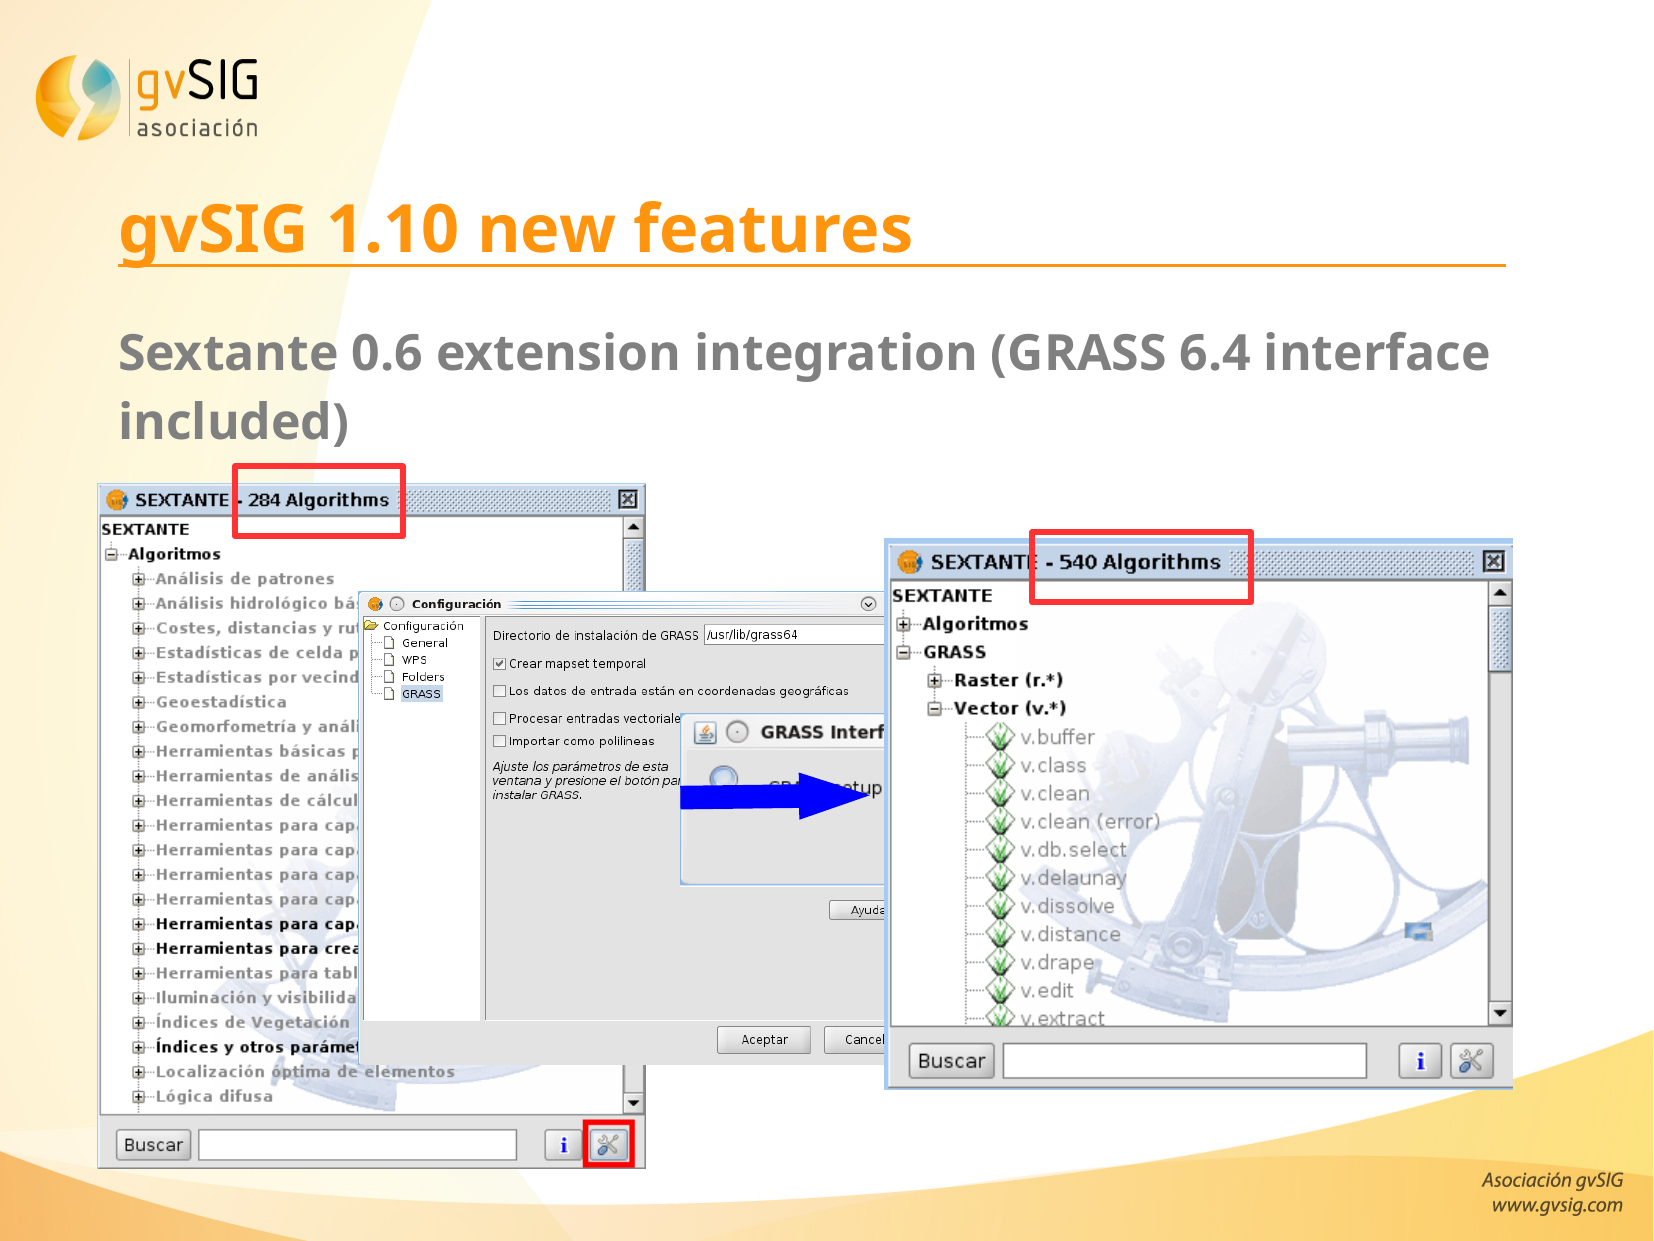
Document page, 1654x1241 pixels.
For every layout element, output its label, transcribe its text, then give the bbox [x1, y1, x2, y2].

title Sextante 0.6 extension integration (GRASS 6.4 interface included) [118, 327, 1530, 444]
picture [0, 0, 1654, 1241]
title gvSIG 1.10 new features [118, 177, 1607, 276]
